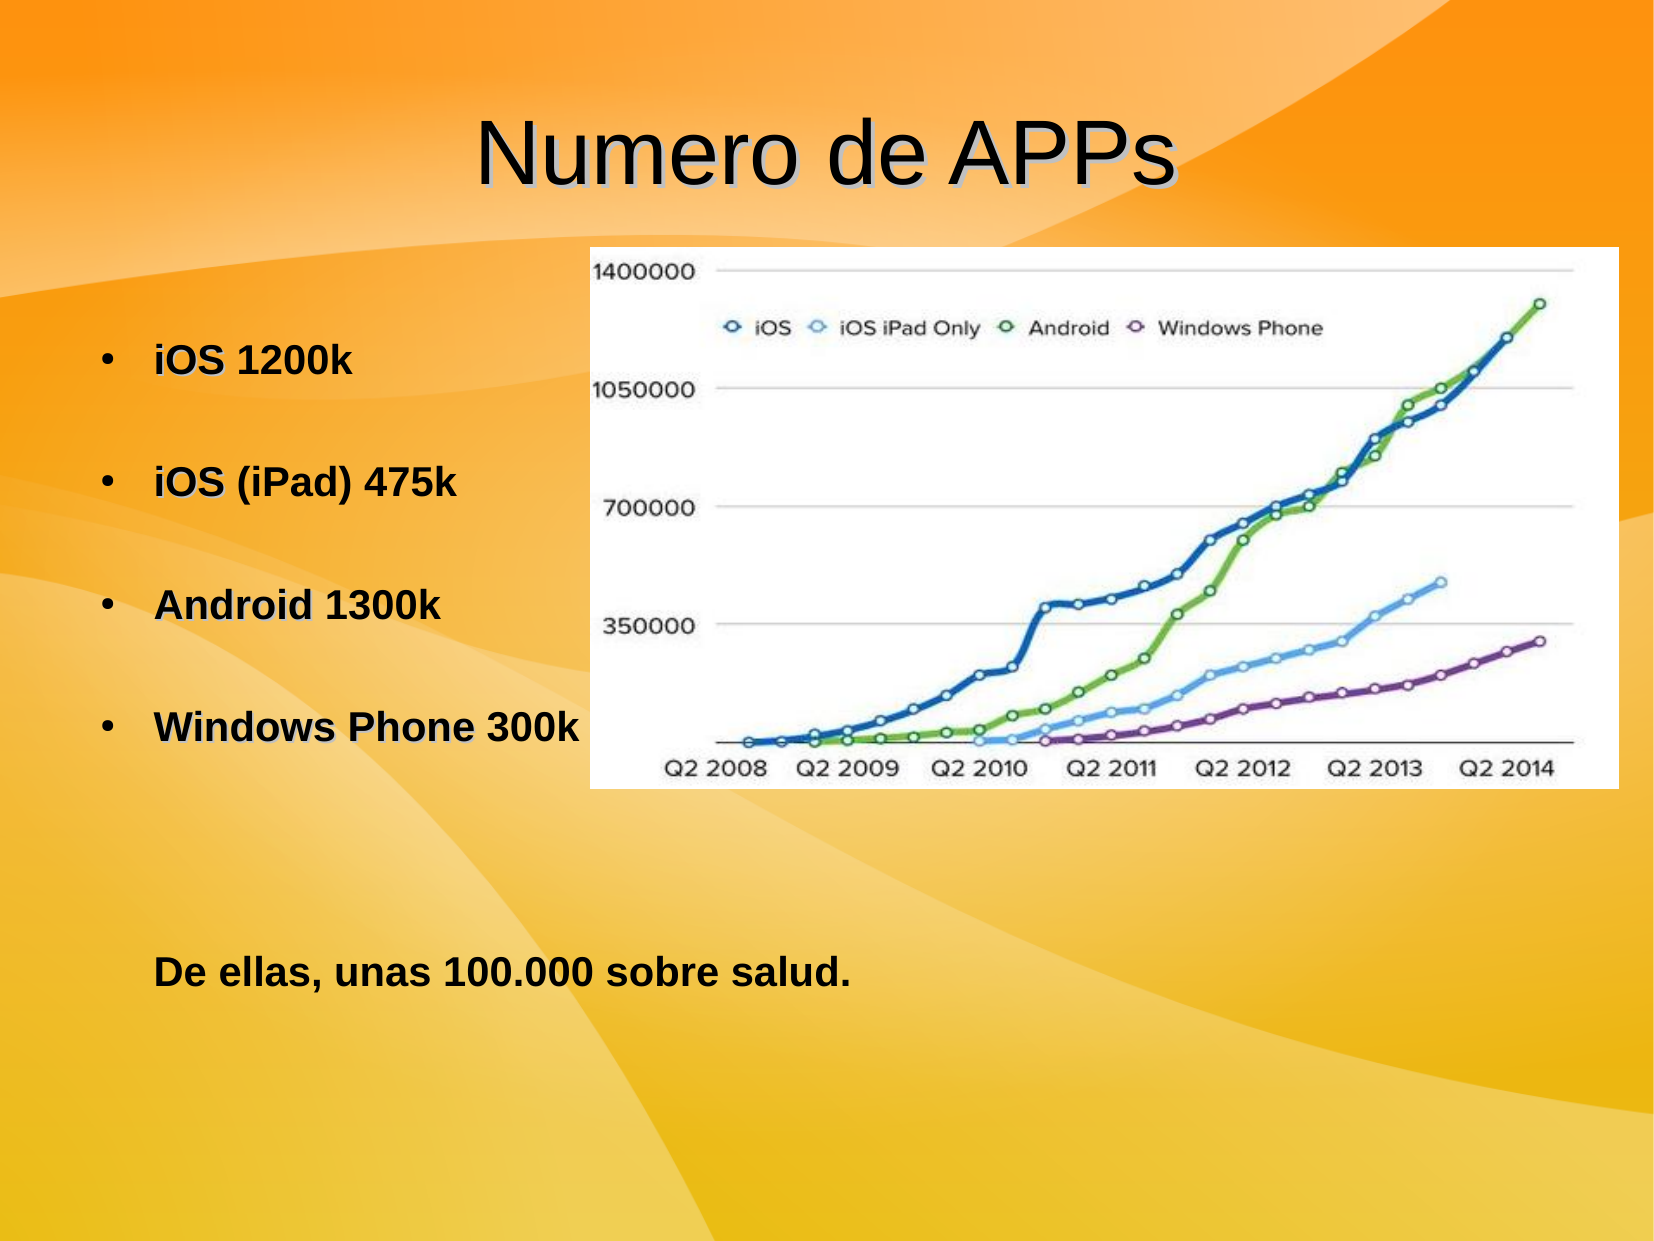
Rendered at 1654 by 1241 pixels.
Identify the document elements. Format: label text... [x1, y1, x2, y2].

title Numero de APPs [82, 49, 1571, 257]
list iOS 1200k iOS (iPad) 475k Android 1300k Windows Phone 300k De ellas, unas 100.000 sobre salud. [82, 290, 1571, 1109]
picture [0, 0, 1654, 1241]
